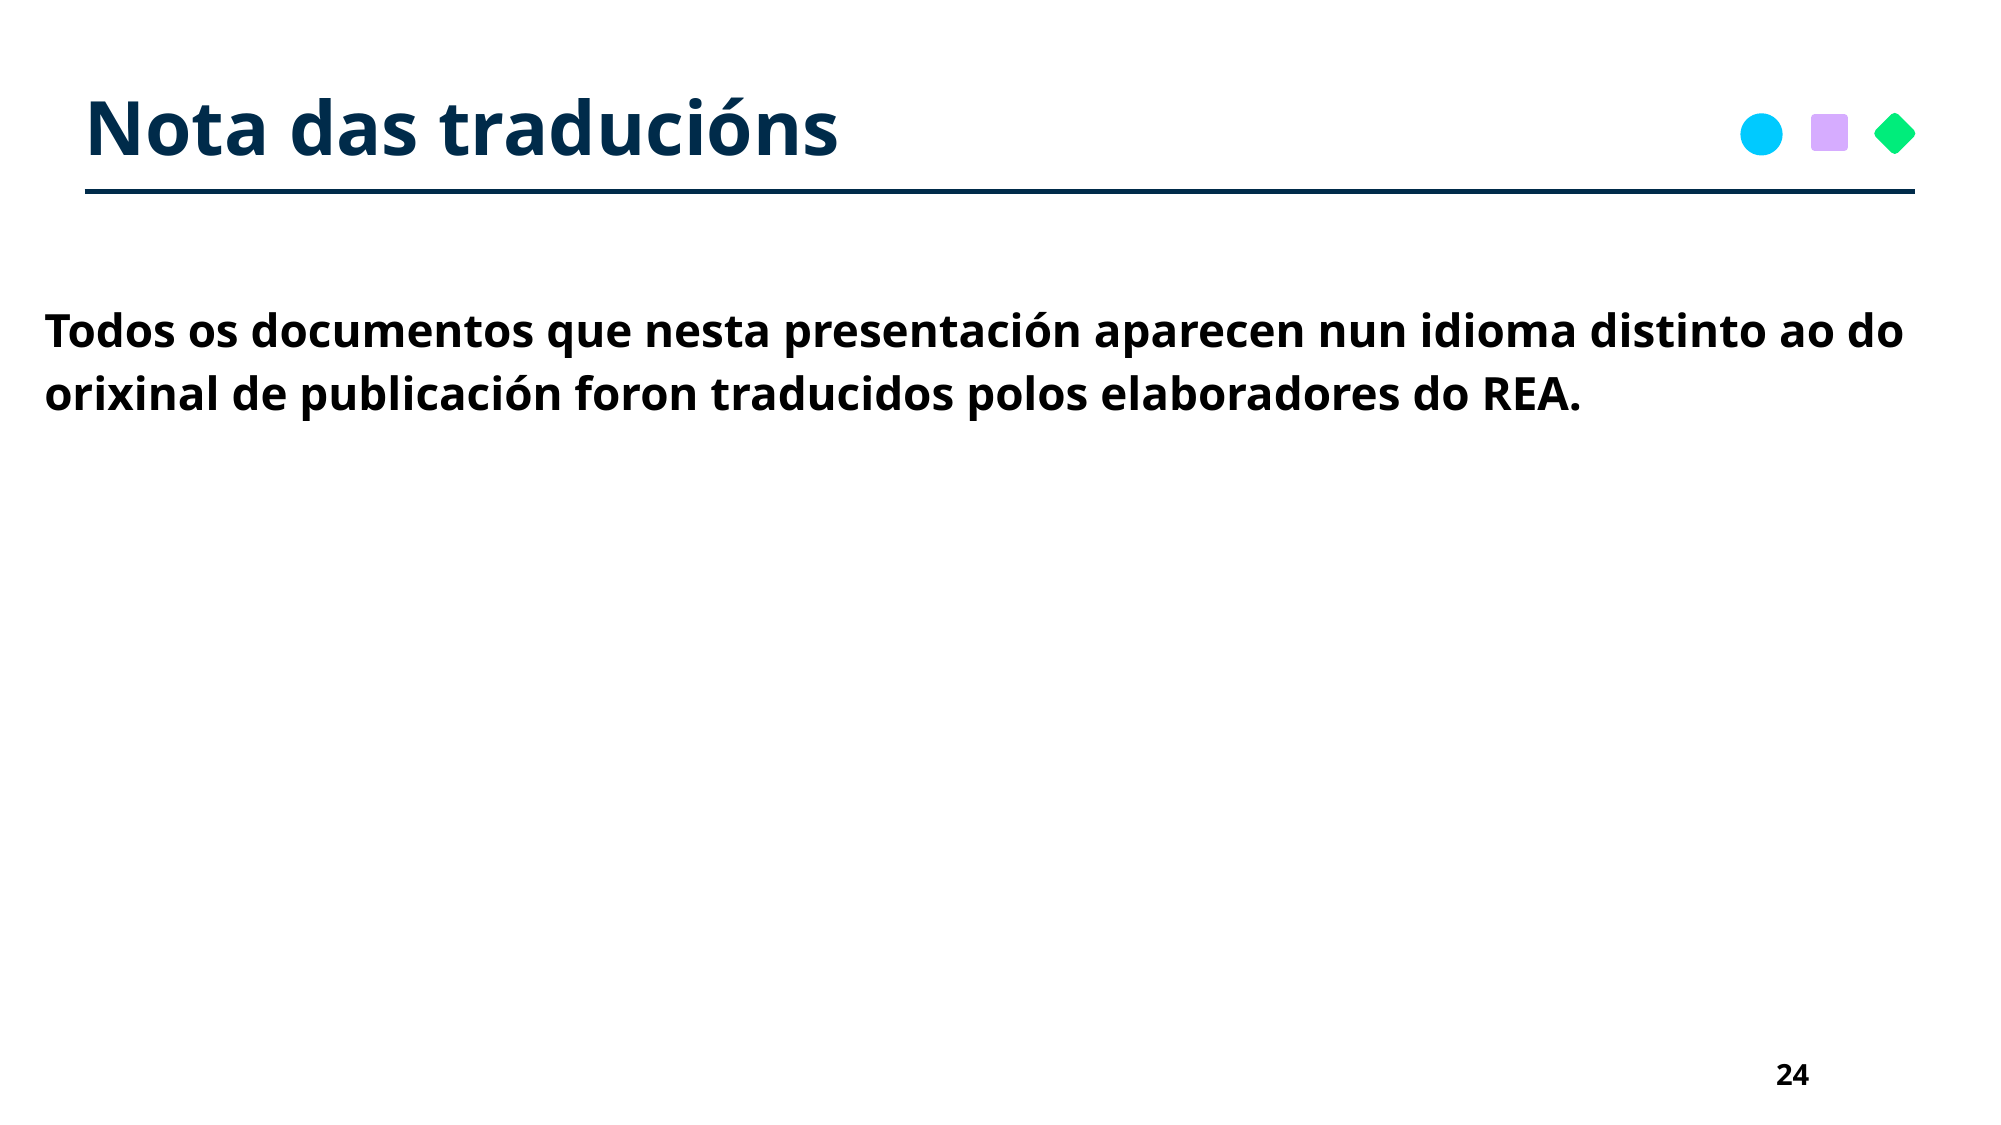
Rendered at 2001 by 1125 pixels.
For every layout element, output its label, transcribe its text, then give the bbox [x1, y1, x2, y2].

text_box Todos os documentos que nesta presentación aparecen nun idioma distinto ao do orixinal de publicación foron traducidos polos elaboradores do REA. [29, 305, 1949, 417]
title Nota das traducións [84, 29, 1601, 178]
